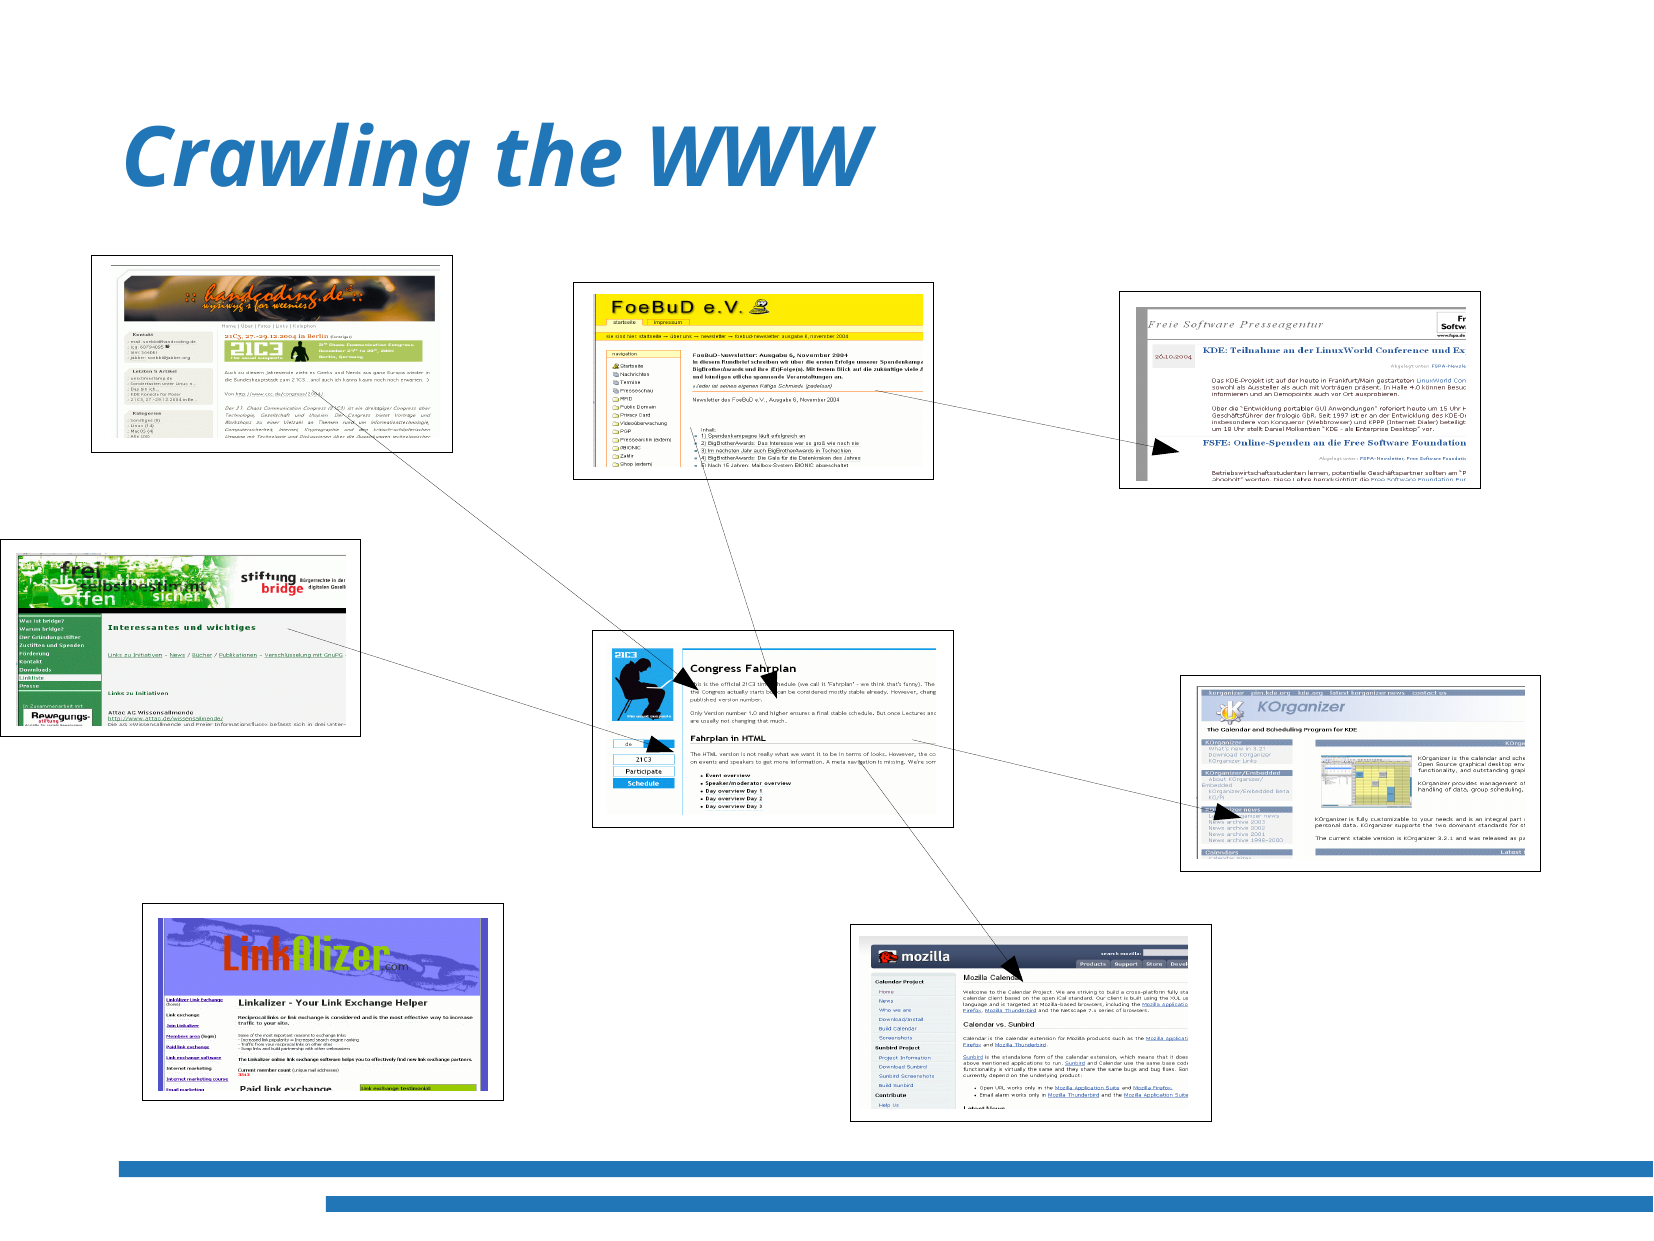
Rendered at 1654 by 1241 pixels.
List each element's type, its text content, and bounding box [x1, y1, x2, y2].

picture [1196, 686, 1525, 859]
picture [593, 294, 923, 467]
picture [606, 642, 936, 815]
picture [158, 918, 488, 1091]
picture [1136, 307, 1466, 481]
picture [111, 265, 440, 438]
picture [16, 553, 346, 726]
picture [859, 936, 1188, 1109]
title Crawling the WWW [121, 50, 1534, 258]
